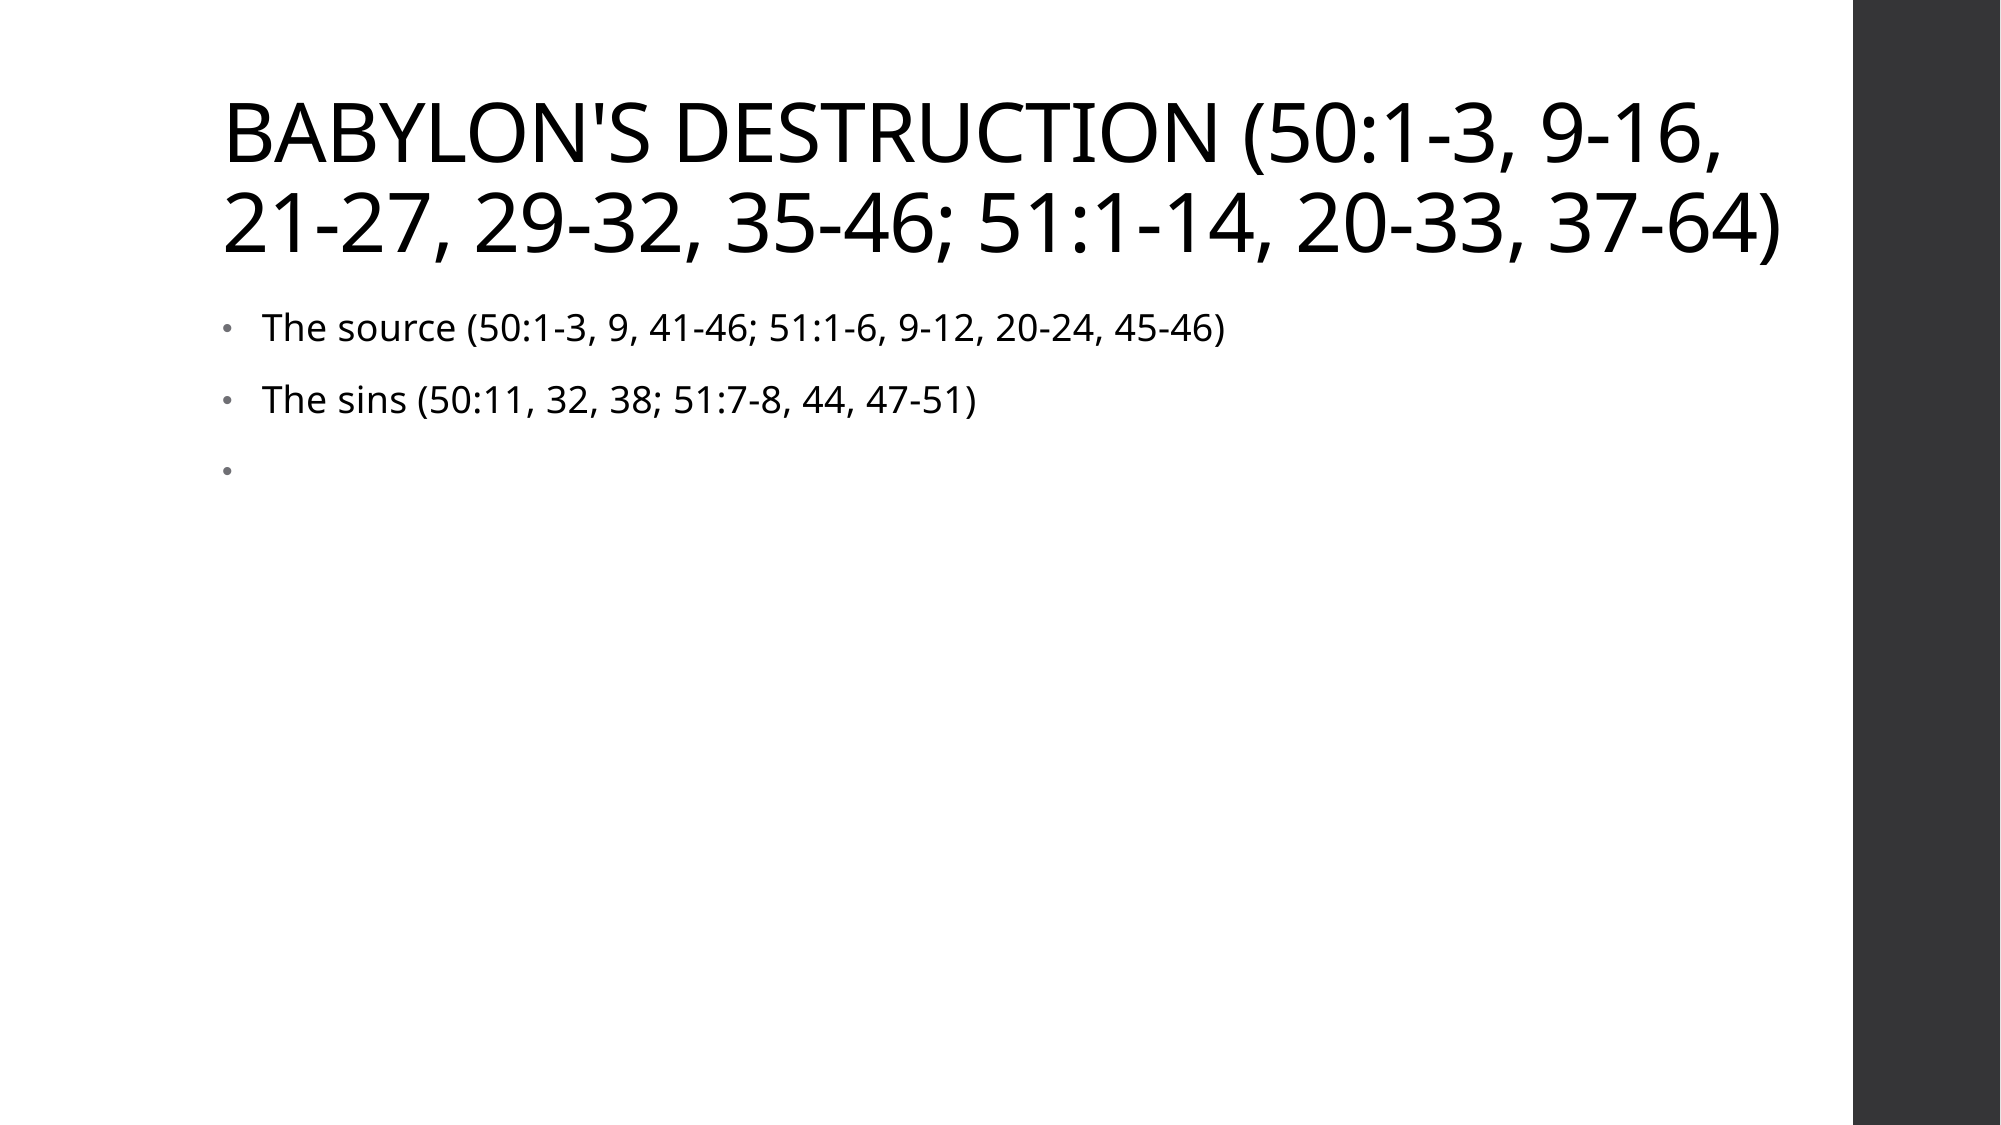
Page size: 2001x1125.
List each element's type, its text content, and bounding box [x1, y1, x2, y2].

list The source (50:1-3, 9, 41-46; 51:1-6, 9-12, 20-24, 45-46) The sins (50:11, 32, 38; 51:7-8, 44, 47-51) [206, 299, 1617, 1014]
title BABYLON'S DESTRUCTION (50:1-3, 9-16, 21-27, 29-32, 35-46; 51:1-14, 20-33, 37-64) [206, 60, 1797, 278]
